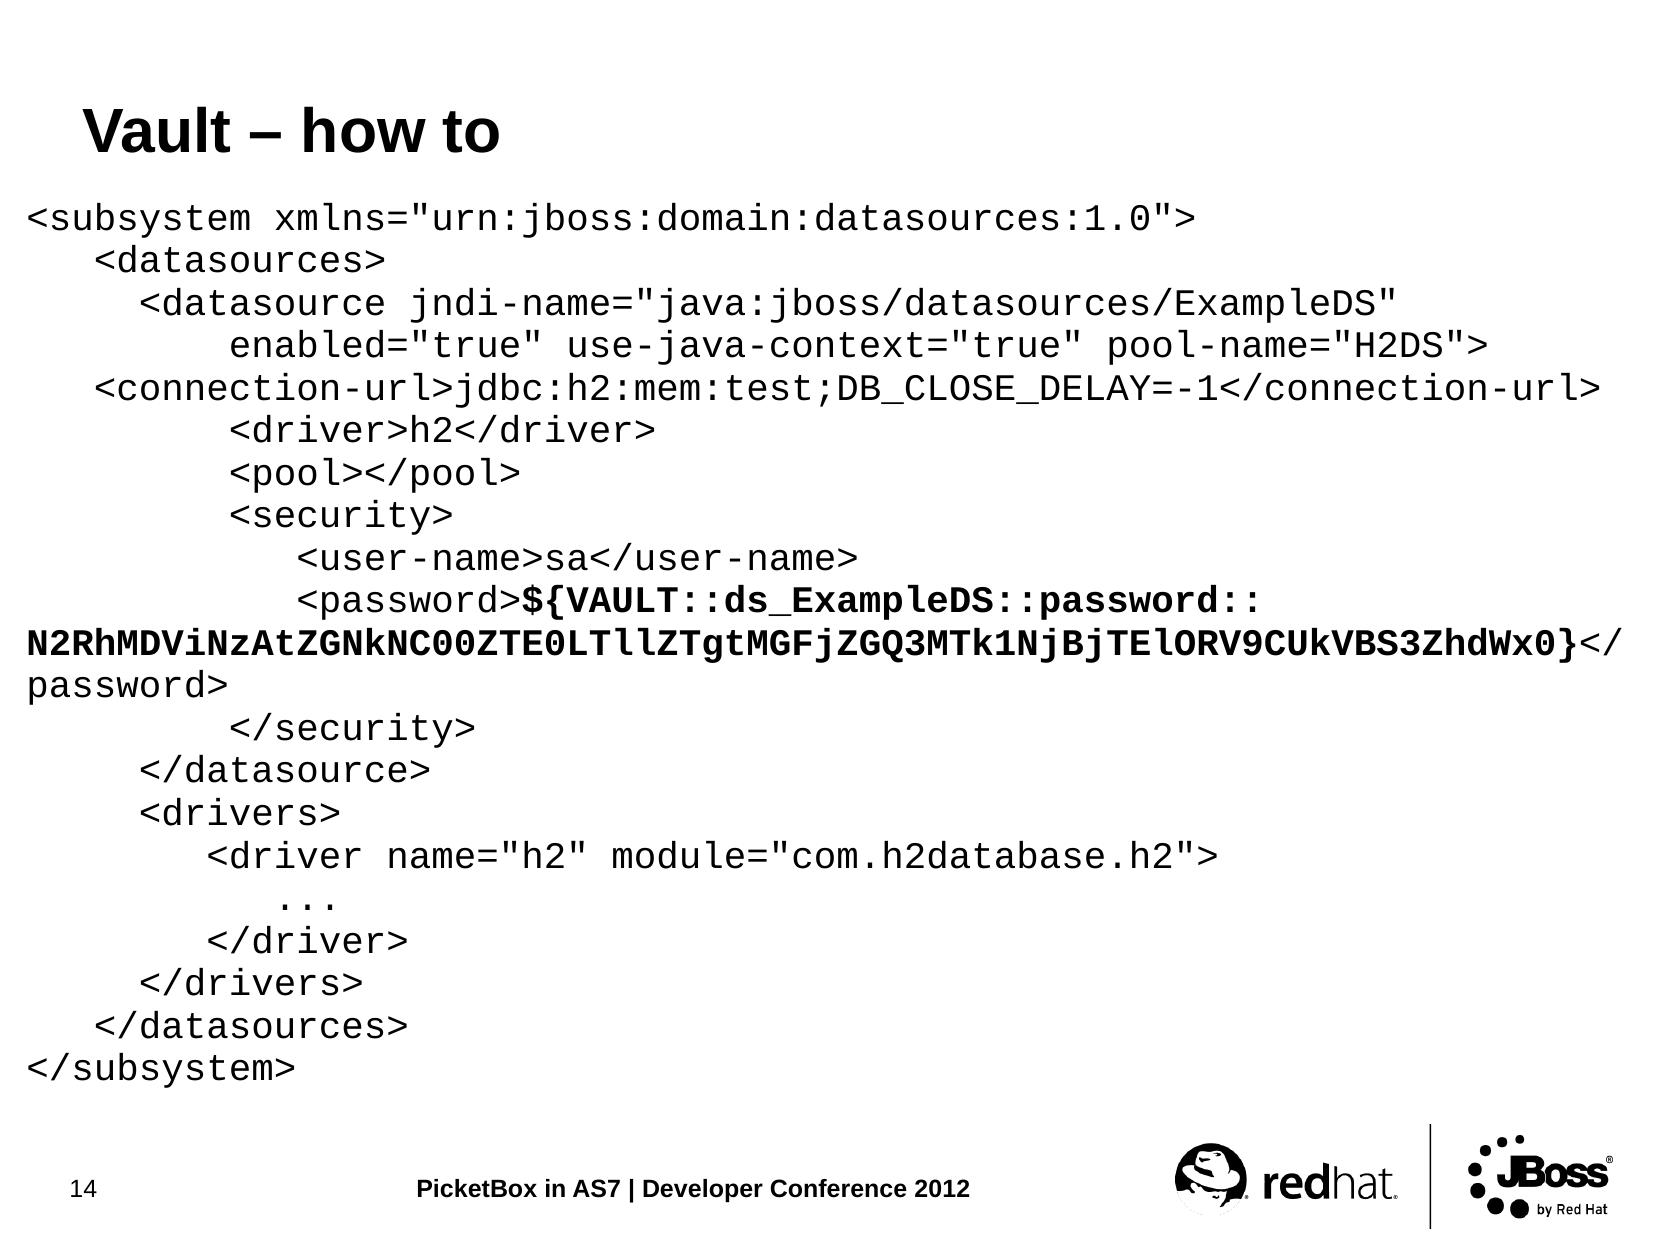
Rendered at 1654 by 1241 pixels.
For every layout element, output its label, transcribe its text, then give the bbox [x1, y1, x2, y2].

text_box <subsystem xmlns="urn:jboss:domain:datasources:1.0"> <datasources> <datasource jndi-name="java:jboss/datasources/ExampleDS" enabled="true" use-java-context="true" pool-name="H2DS"> <connection-url>jdbc:h2:mem:test;DB_CLOSE_DELAY=-1</connection-url> <driver>h2</driver> <pool></pool> <security> <user-name>sa</user-name> <password>${VAULT::ds_ExampleDS::password:: N2RhMDViNzAtZGNkNC00ZTE0LTllZTgtMGFjZGQ3MTk1NjBjTElORV9CUkVBS3ZhdWx0}</password> </security> </datasource> <drivers> <driver name="h2" module="com.h2database.h2"> ... </driver> </drivers> </datasources> </subsystem> [11, 191, 1654, 1163]
picture [1175, 1163, 1613, 1229]
title Vault – how to [82, 37, 1571, 191]
